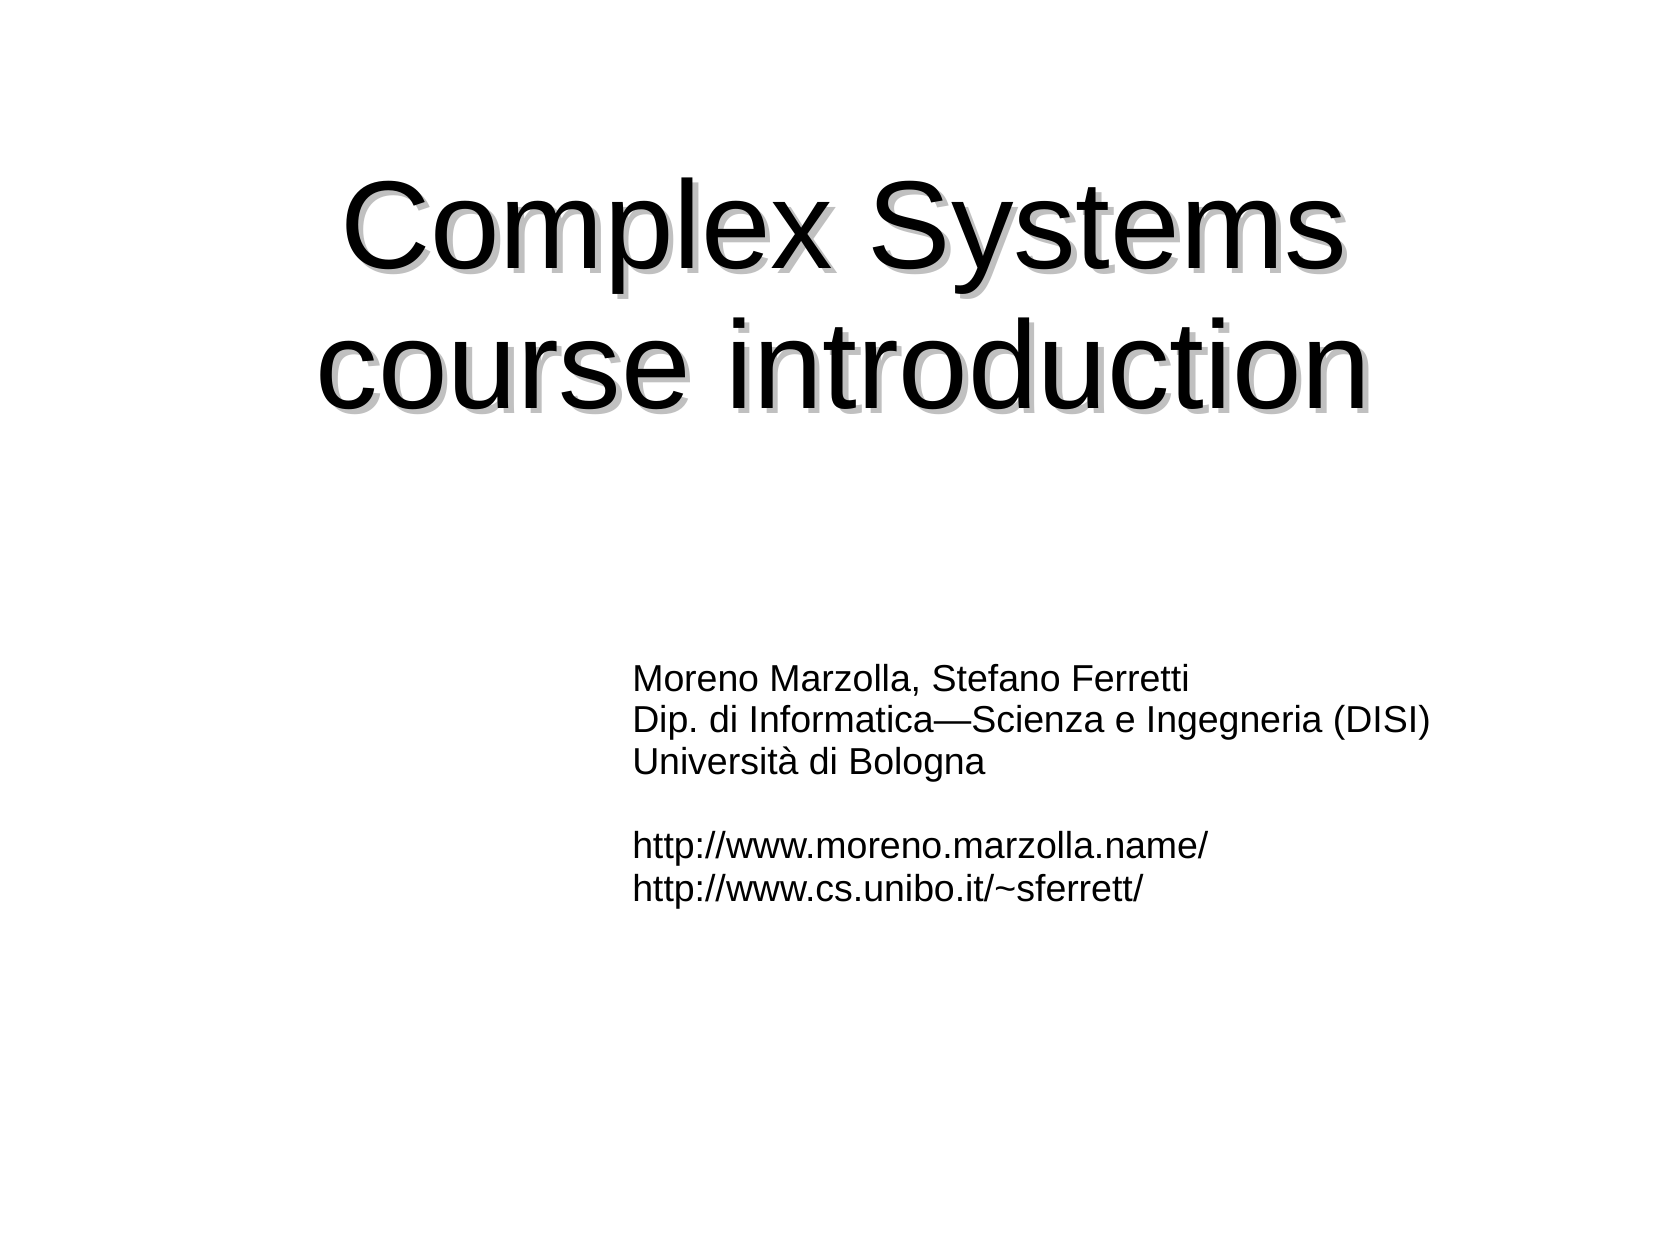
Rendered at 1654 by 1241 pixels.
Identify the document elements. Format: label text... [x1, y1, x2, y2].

text_box Complex Systems course introduction [75, 147, 1613, 443]
text_box Moreno Marzolla, Stefano Ferretti Dip. di Informatica—Scienza e Ingegneria (DISI) Università di Bologna http://www.moreno.marzolla.name/ http://www.cs.unibo.it/~sferrett/ [617, 649, 1447, 1003]
